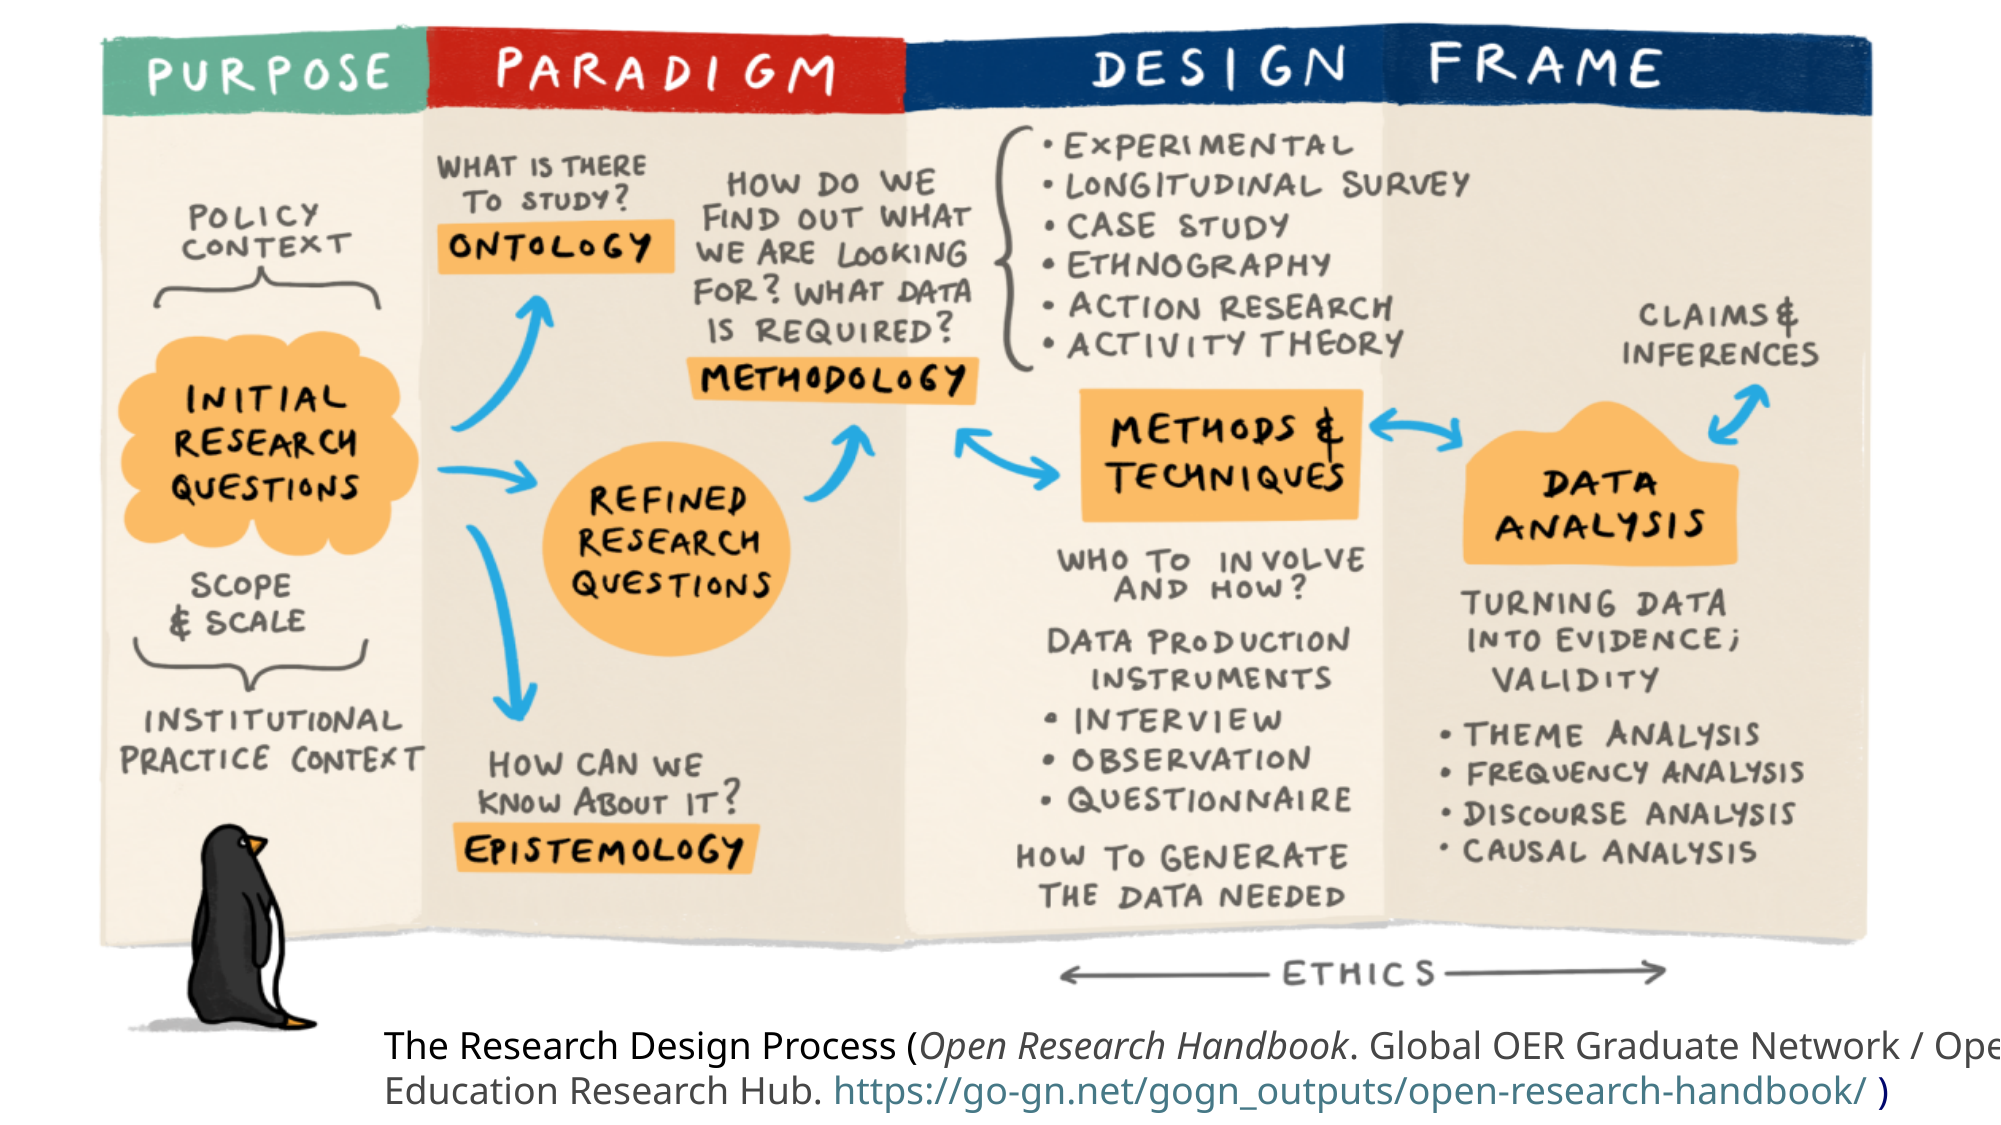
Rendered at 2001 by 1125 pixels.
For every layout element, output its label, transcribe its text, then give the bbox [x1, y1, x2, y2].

text_box The Research Design Process (Open Research Handbook. Global OER Graduate Network / Open Education Research Hub. https://go-gn.net/gogn_outputs/open-research-handbook/ ) [369, 1014, 2000, 1125]
picture [82, 0, 1931, 1052]
